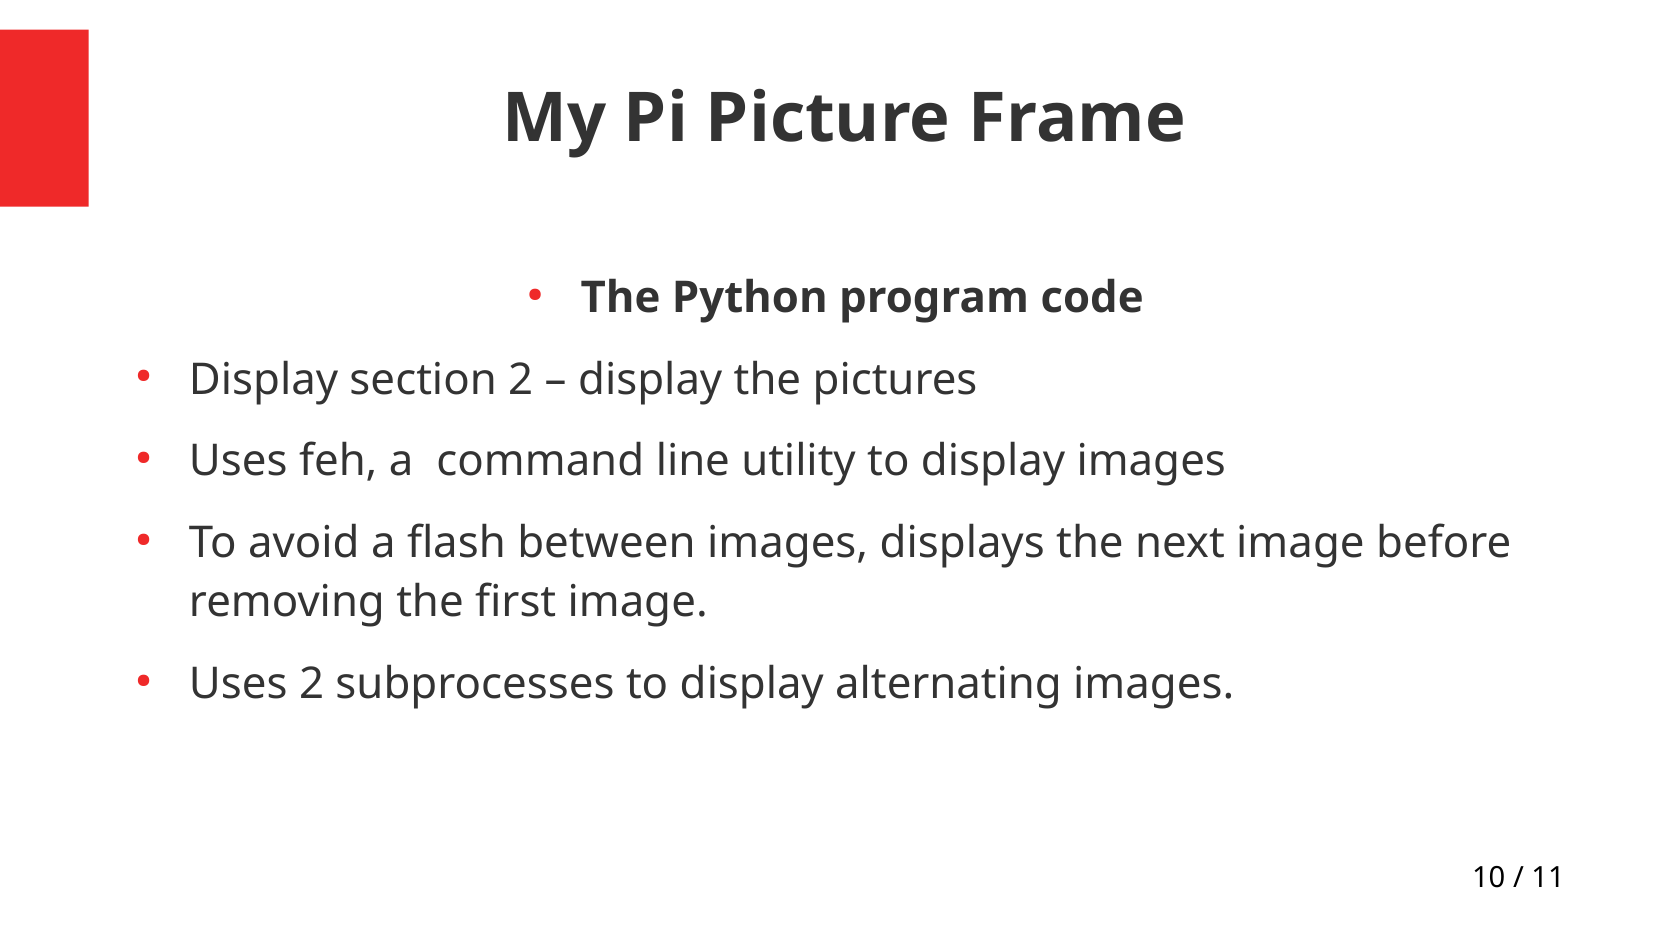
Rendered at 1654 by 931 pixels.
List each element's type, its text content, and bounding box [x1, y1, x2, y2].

list The Python program code Display section 2 – display the pictures Uses feh, a command line utility to display images To avoid a flash between images, displays the next image before removing the first image. Uses 2 subprocesses to display alternating images. [118, 265, 1536, 806]
title My Pi Picture Frame [118, 37, 1571, 193]
